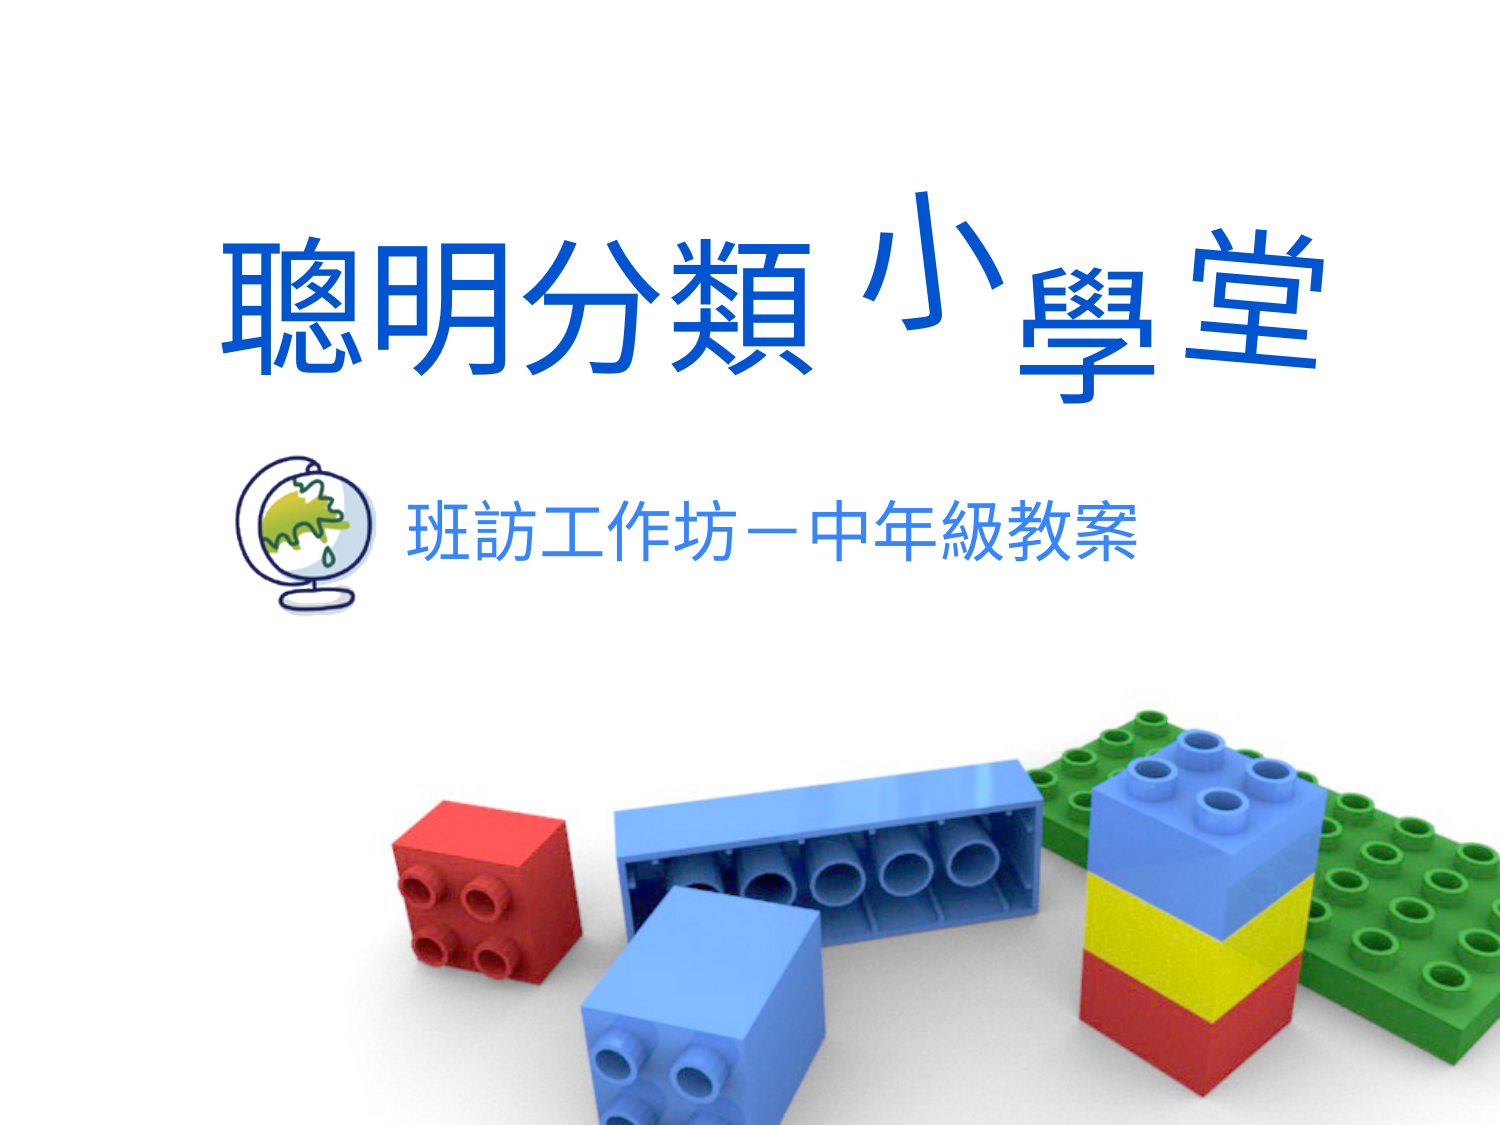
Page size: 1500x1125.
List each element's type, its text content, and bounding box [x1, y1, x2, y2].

text_box 堂 [1172, 191, 1355, 401]
title 聰明分類 [147, 209, 886, 398]
subtitle 班訪工作坊－中年級教案 [402, 482, 1298, 616]
picture [215, 242, 1500, 1125]
text_box 小 [827, 148, 1017, 364]
text_box 學 [998, 235, 1178, 431]
